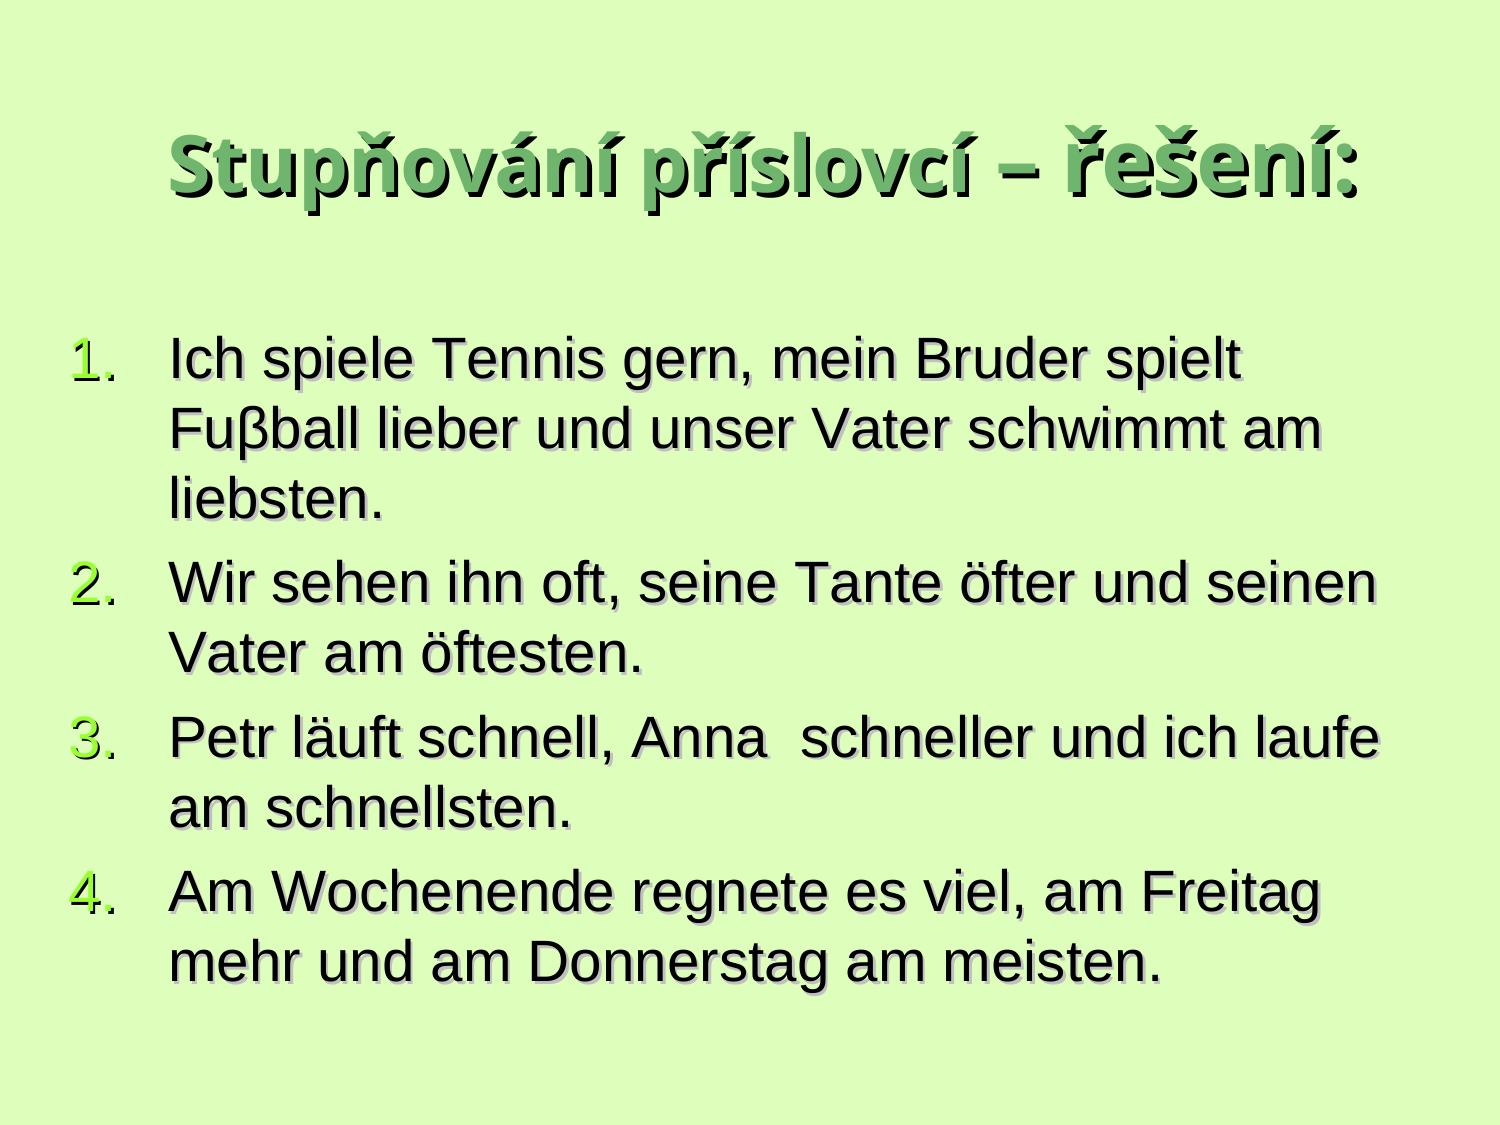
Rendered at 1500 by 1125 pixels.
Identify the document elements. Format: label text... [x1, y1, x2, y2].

title Stupňování příslovcí – řešení: [75, 40, 1451, 276]
list Ich spiele Tennis gern, mein Bruder spielt Fuβball lieber und unser Vater schwimmt am liebsten. Wir sehen ihn oft, seine Tante öfter und seinen Vater am öftesten. Petr läuft schnell, Anna schneller und ich laufe am schnellsten. Am Wochenende regnete es viel, am Freitag mehr und am Donnerstag am meisten. [53, 312, 1451, 1086]
